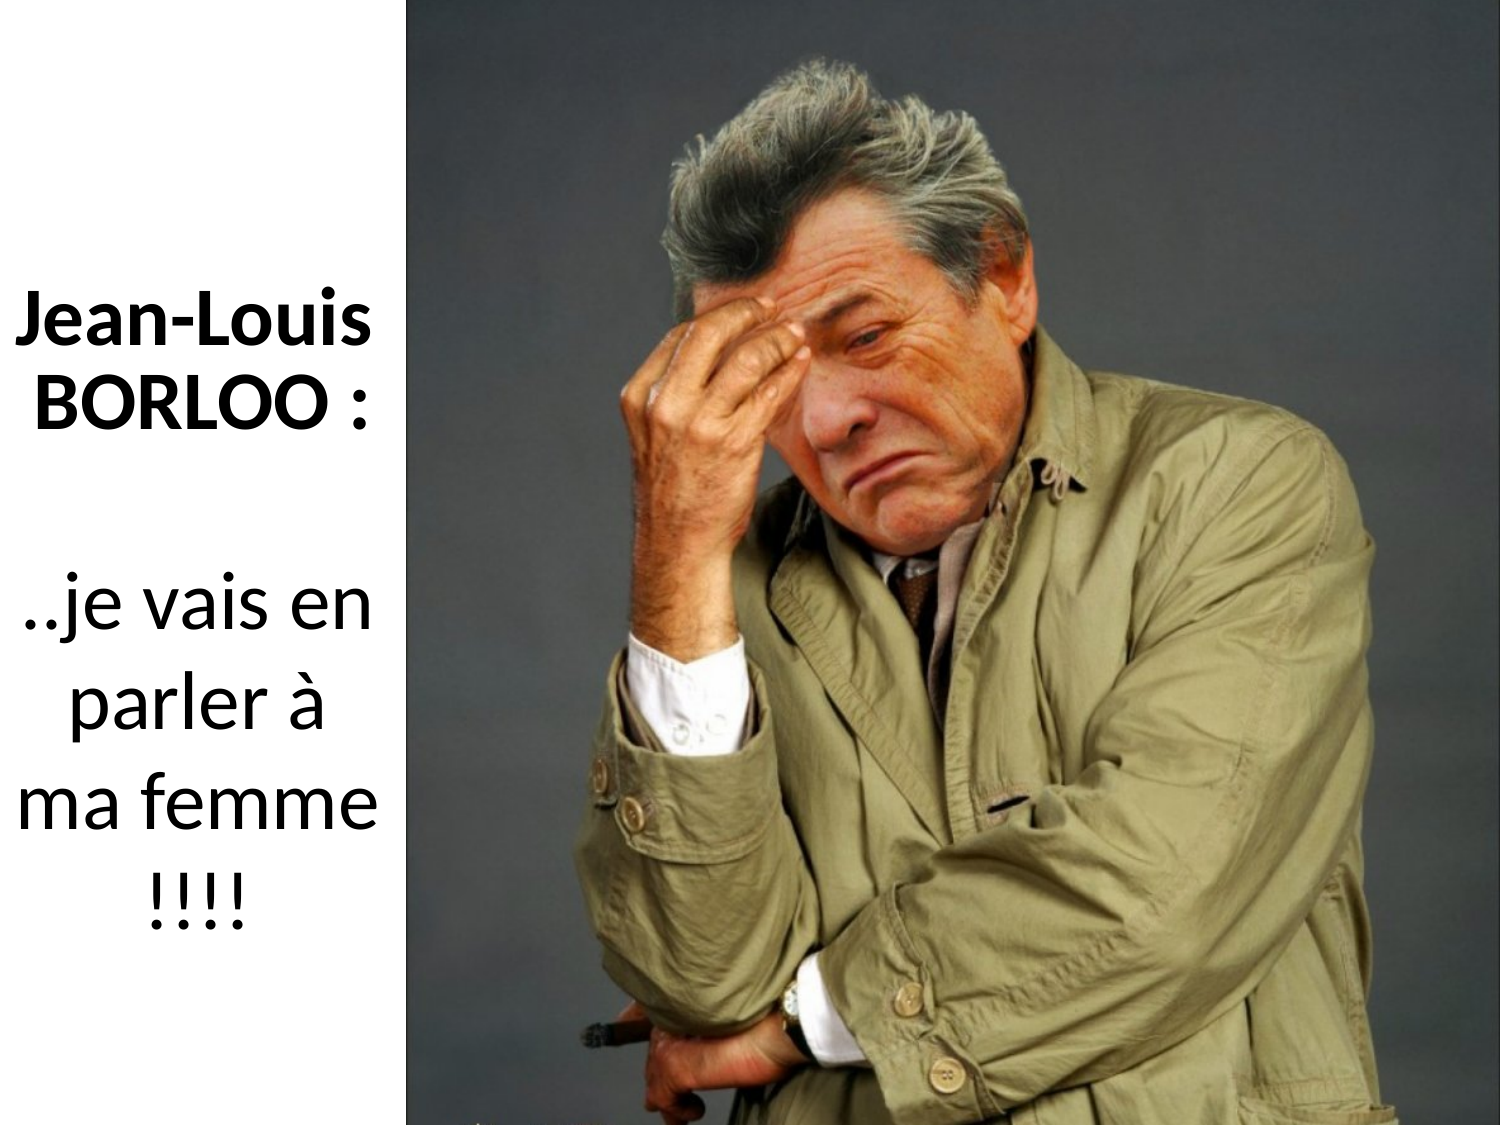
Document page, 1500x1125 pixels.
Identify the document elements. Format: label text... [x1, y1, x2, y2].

title Jean-Louis BORLOO : ..je vais en parler à ma femme !!!! [0, 0, 396, 1125]
picture [406, 0, 1500, 1125]
